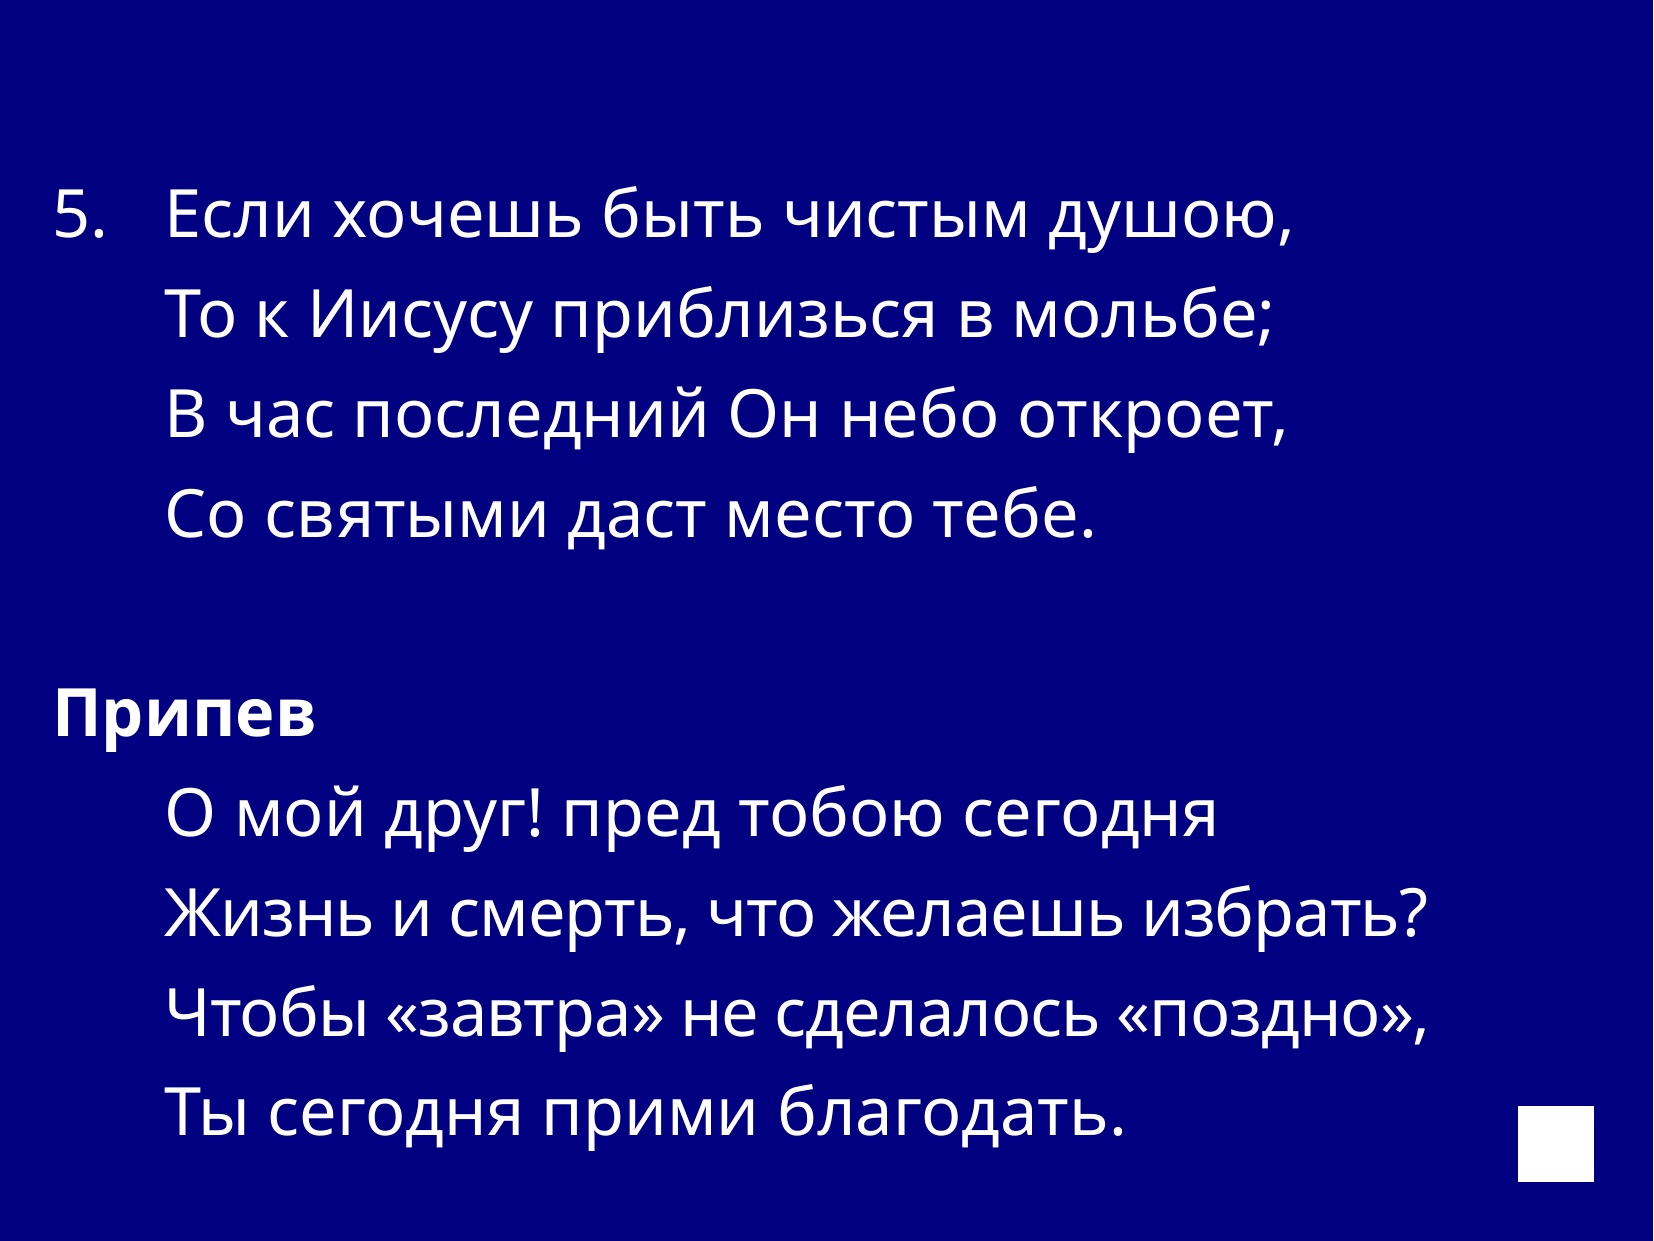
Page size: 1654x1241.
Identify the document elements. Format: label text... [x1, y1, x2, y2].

text_box [1518, 1163, 1594, 1182]
text_box 5. Если хочешь быть чистым душою, То к Иисусу приблизься в мольбе; В час последний Он небо откроет, Со святыми даст место тебе. Припев О мой друг! пред тобою сегодня Жизнь и смерть, что желаешь избрать? Чтобы «завтра» не сделалось «поздно», Ты сегодня прими благодать. [37, 150, 1653, 1163]
